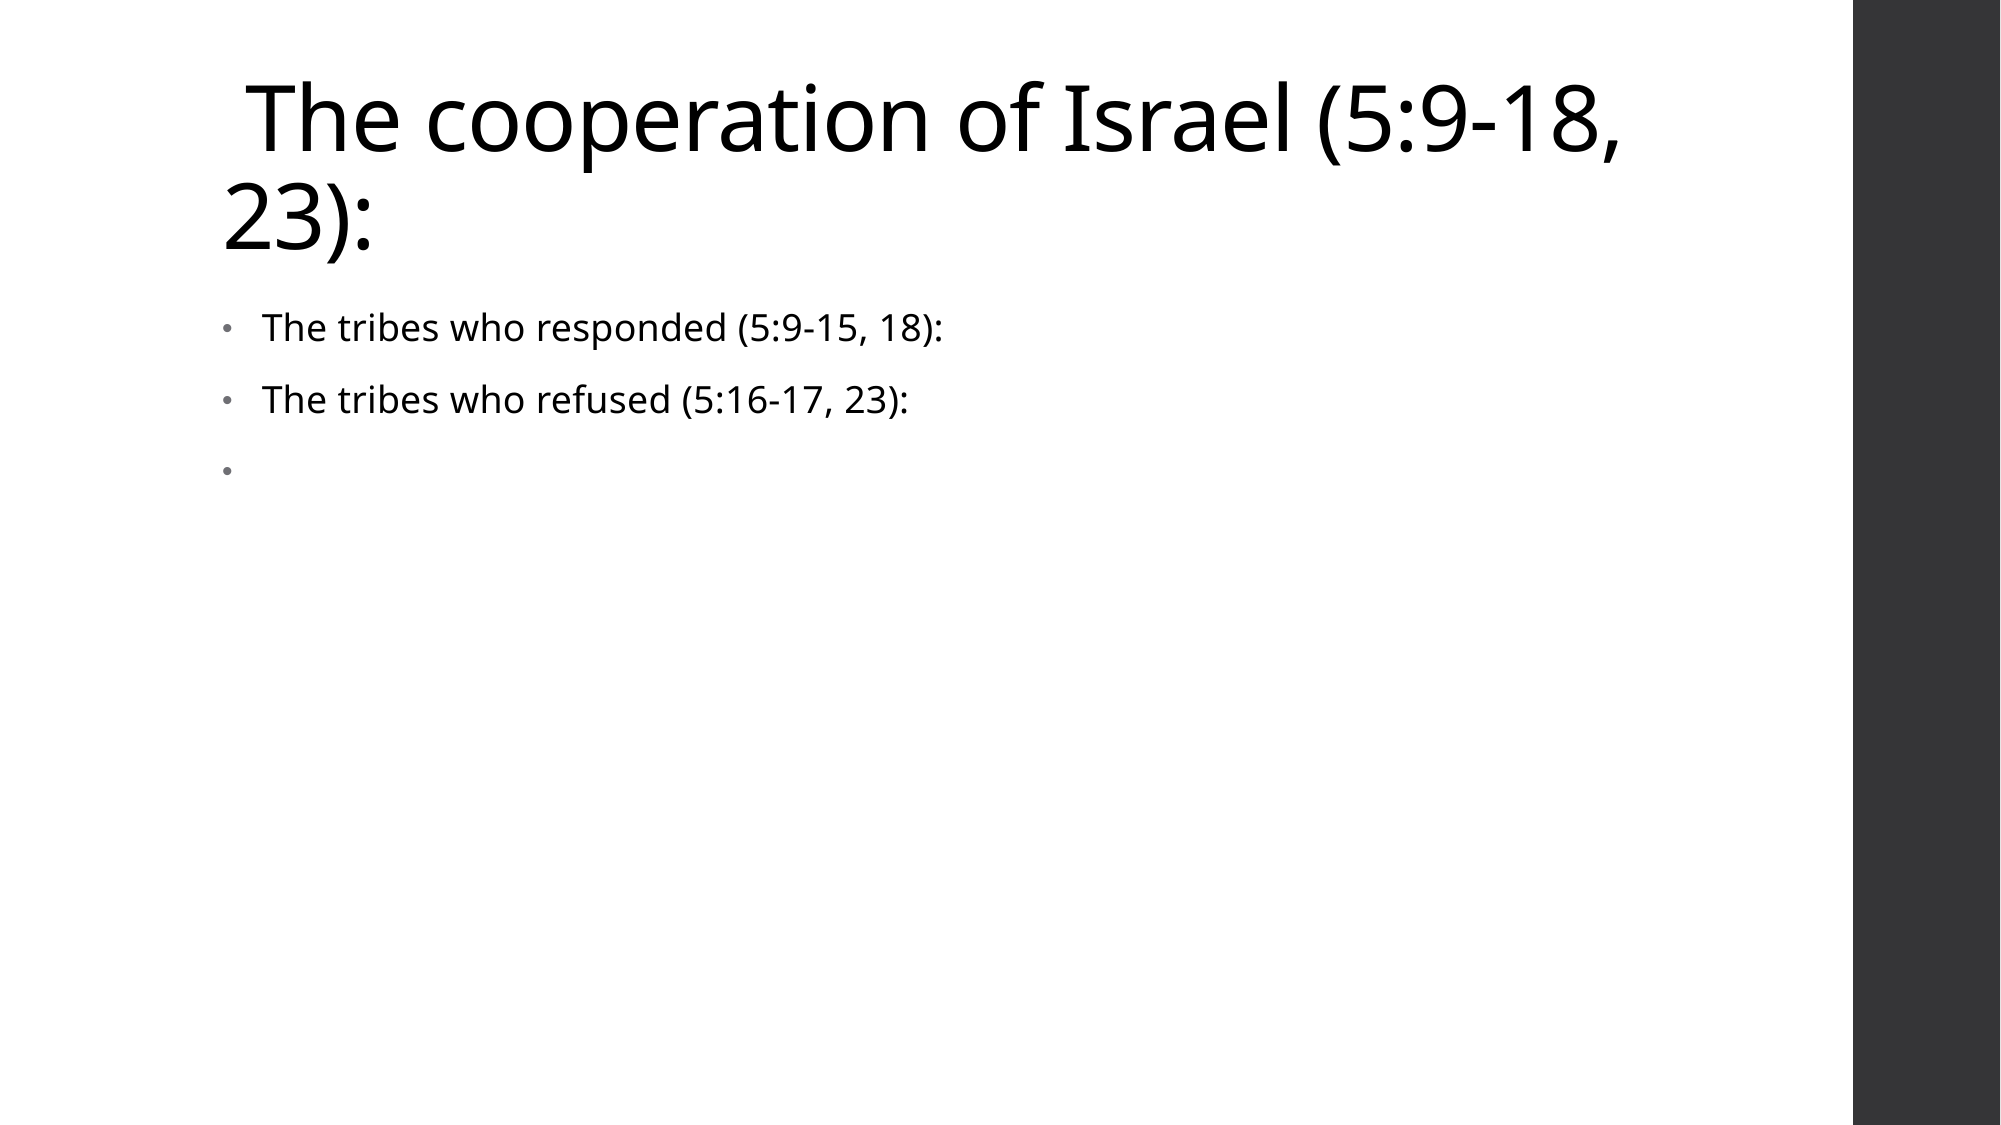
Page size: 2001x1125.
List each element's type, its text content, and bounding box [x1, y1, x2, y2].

title The cooperation of Israel (5:9-18, 23): [206, 60, 1797, 278]
list The tribes who responded (5:9-15, 18): The tribes who refused (5:16-17, 23): [206, 299, 1617, 1014]
